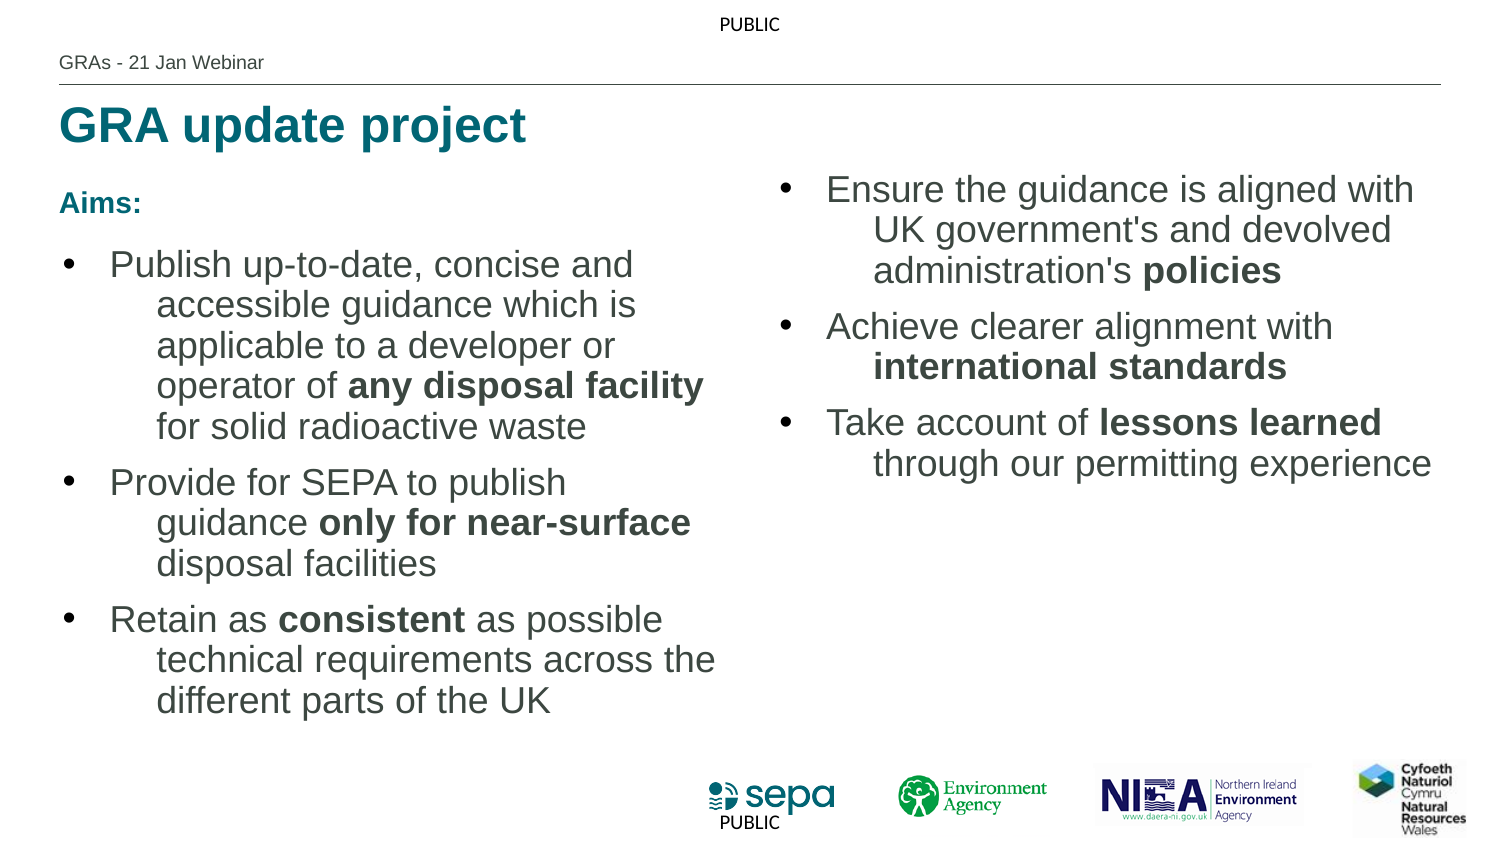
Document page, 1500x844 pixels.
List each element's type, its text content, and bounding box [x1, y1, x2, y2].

list GRAs - 21 Jan Webinar [58, 53, 401, 75]
list Aims: [58, 187, 721, 220]
text_box Ensure the guidance is aligned with UK government's and devolved administration's policies Achieve clearer alignment with international standards Take account of lessons learned through our permitting experience [779, 169, 1438, 502]
list GRA update project [59, 99, 1442, 163]
list Publish up-to-date, concise and accessible guidance which is applicable to a developer or operator of any disposal facility for solid radioactive waste Provide for SEPA to publish guidance only for near-surface disposal facilities Retain as consistent as possible technical requirements across the different parts of the UK [62, 245, 721, 745]
